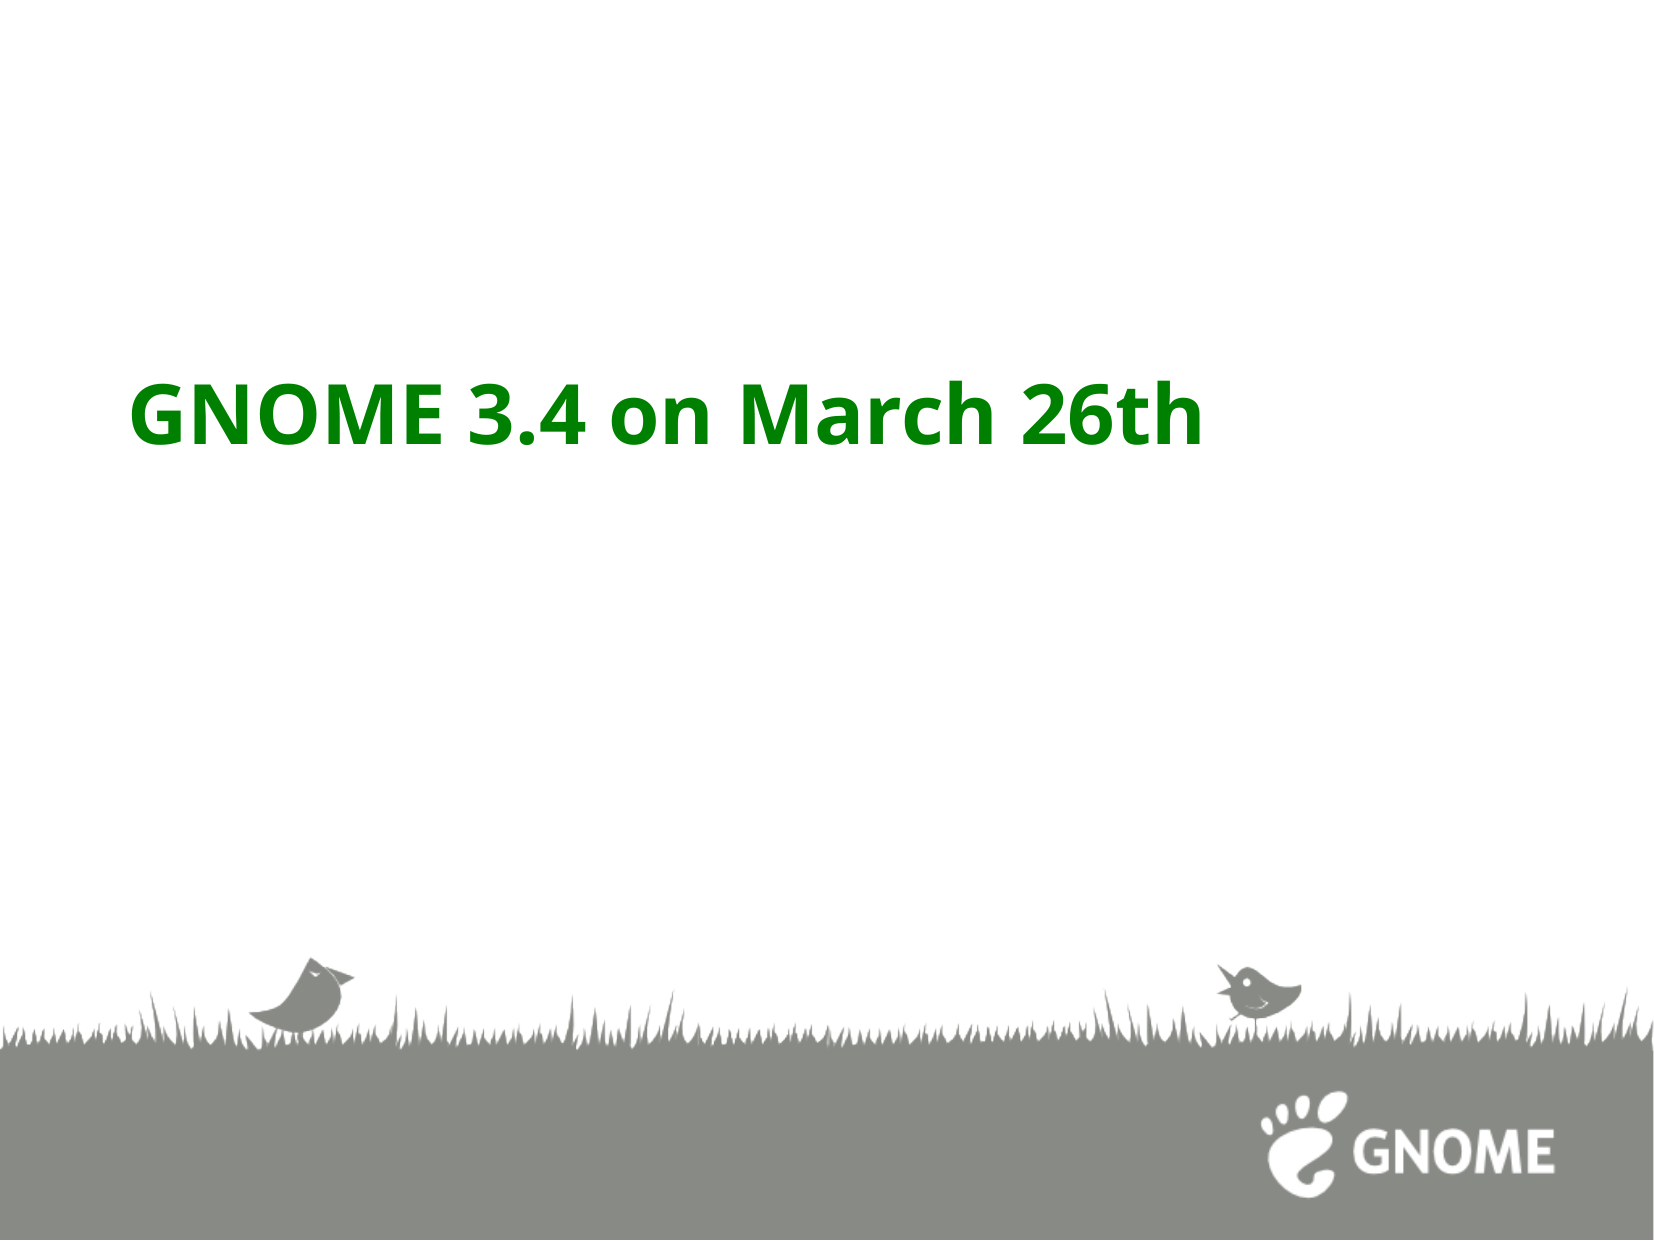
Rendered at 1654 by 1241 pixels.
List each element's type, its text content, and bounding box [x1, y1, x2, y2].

text_box GNOME 3.4 on March 26th [112, 348, 1426, 462]
picture [0, 0, 1654, 1241]
